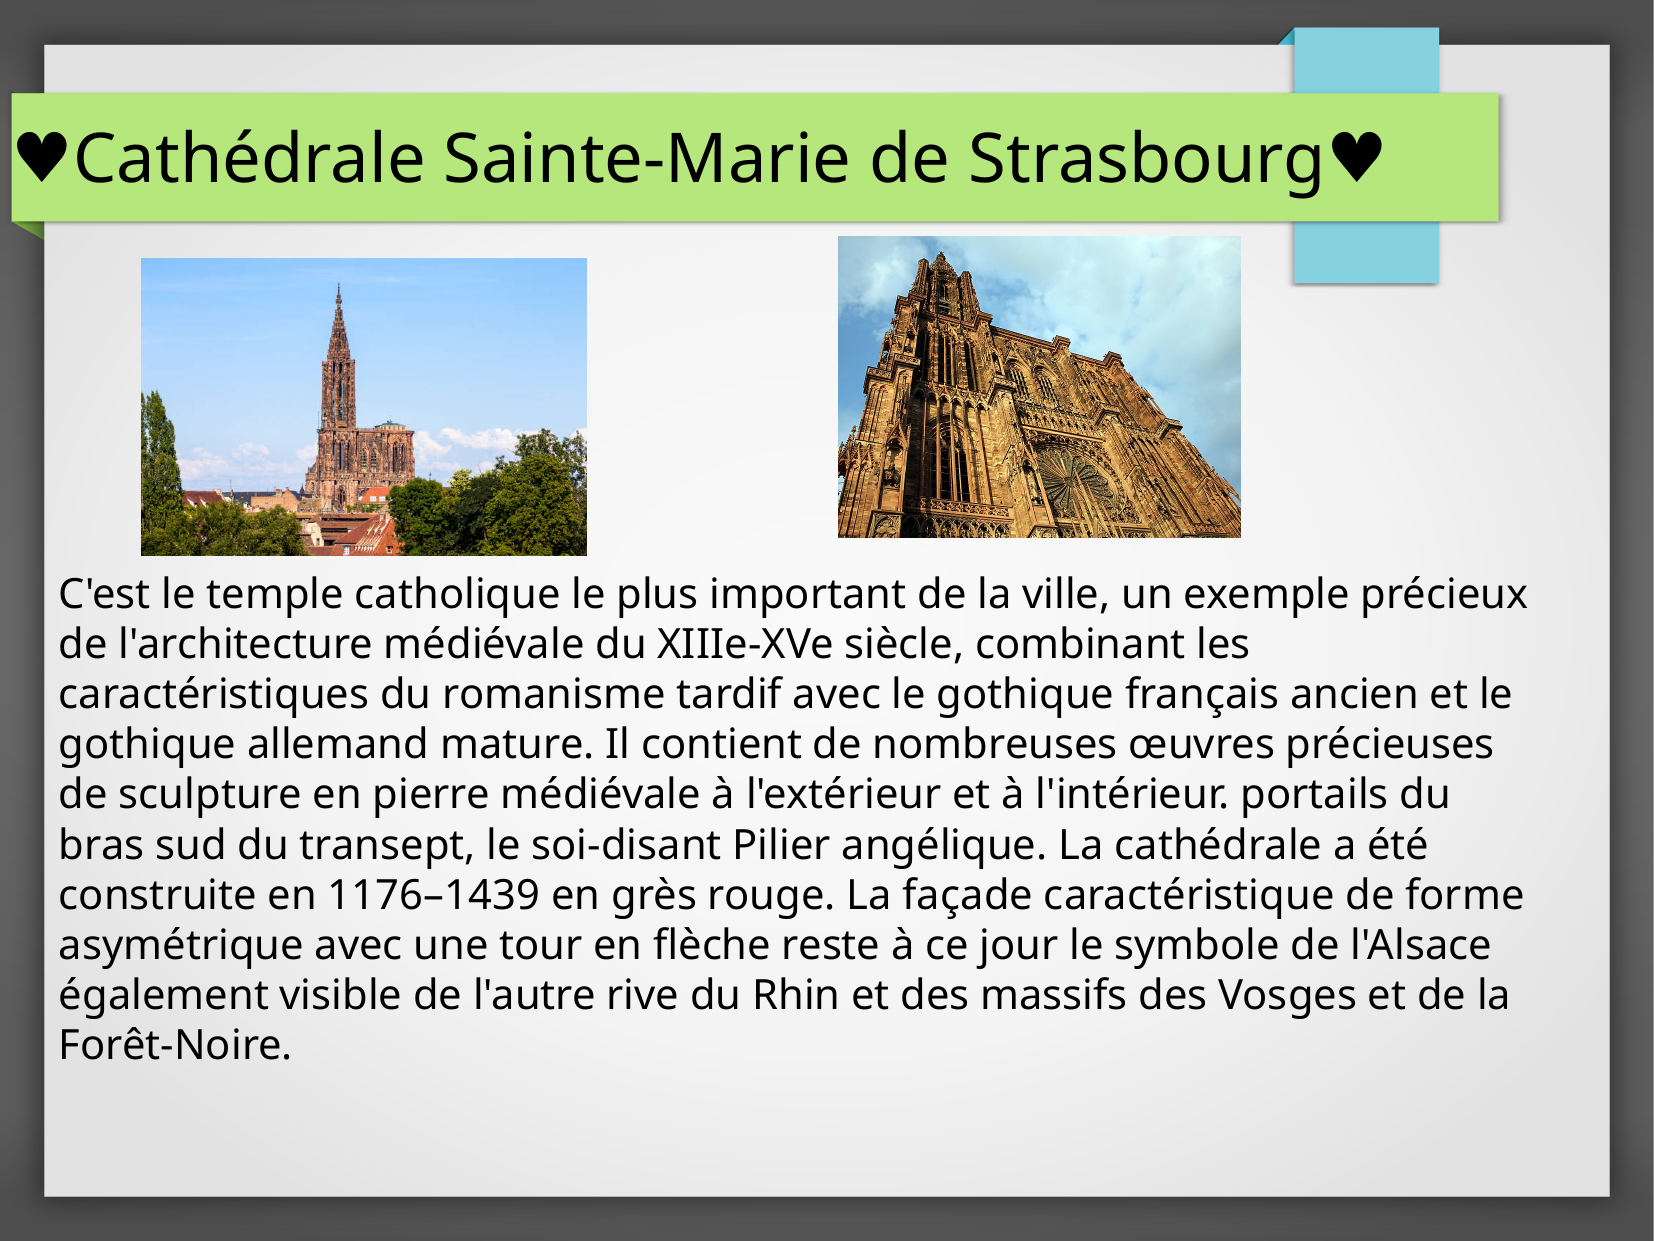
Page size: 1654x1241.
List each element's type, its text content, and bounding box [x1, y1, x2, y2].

title ♥Cathédrale Sainte-Marie de Strasbourg♥ [11, 20, 1654, 290]
list C'est le temple catholique le plus important de la ville, un exemple précieux de l'architecture médiévale du XIIIe-XVe siècle, combinant les caractéristiques du romanisme tardif avec le gothique français ancien et le gothique allemand mature. Il contient de nombreuses œuvres précieuses de sculpture en pierre médiévale à l'extérieur et à l'intérieur. portails du bras sud du transept, le soi-disant Pilier angélique. La cathédrale a été construite en 1176–1439 en grès rouge. La façade caractéristique de forme asymétrique avec une tour en flèche reste à ce jour le symbole de l'Alsace également visible de l'autre rive du Rhin et des massifs des Vosges et de la Forêt-Noire. [59, 566, 1548, 1158]
picture [838, 236, 1241, 538]
picture [141, 258, 587, 556]
